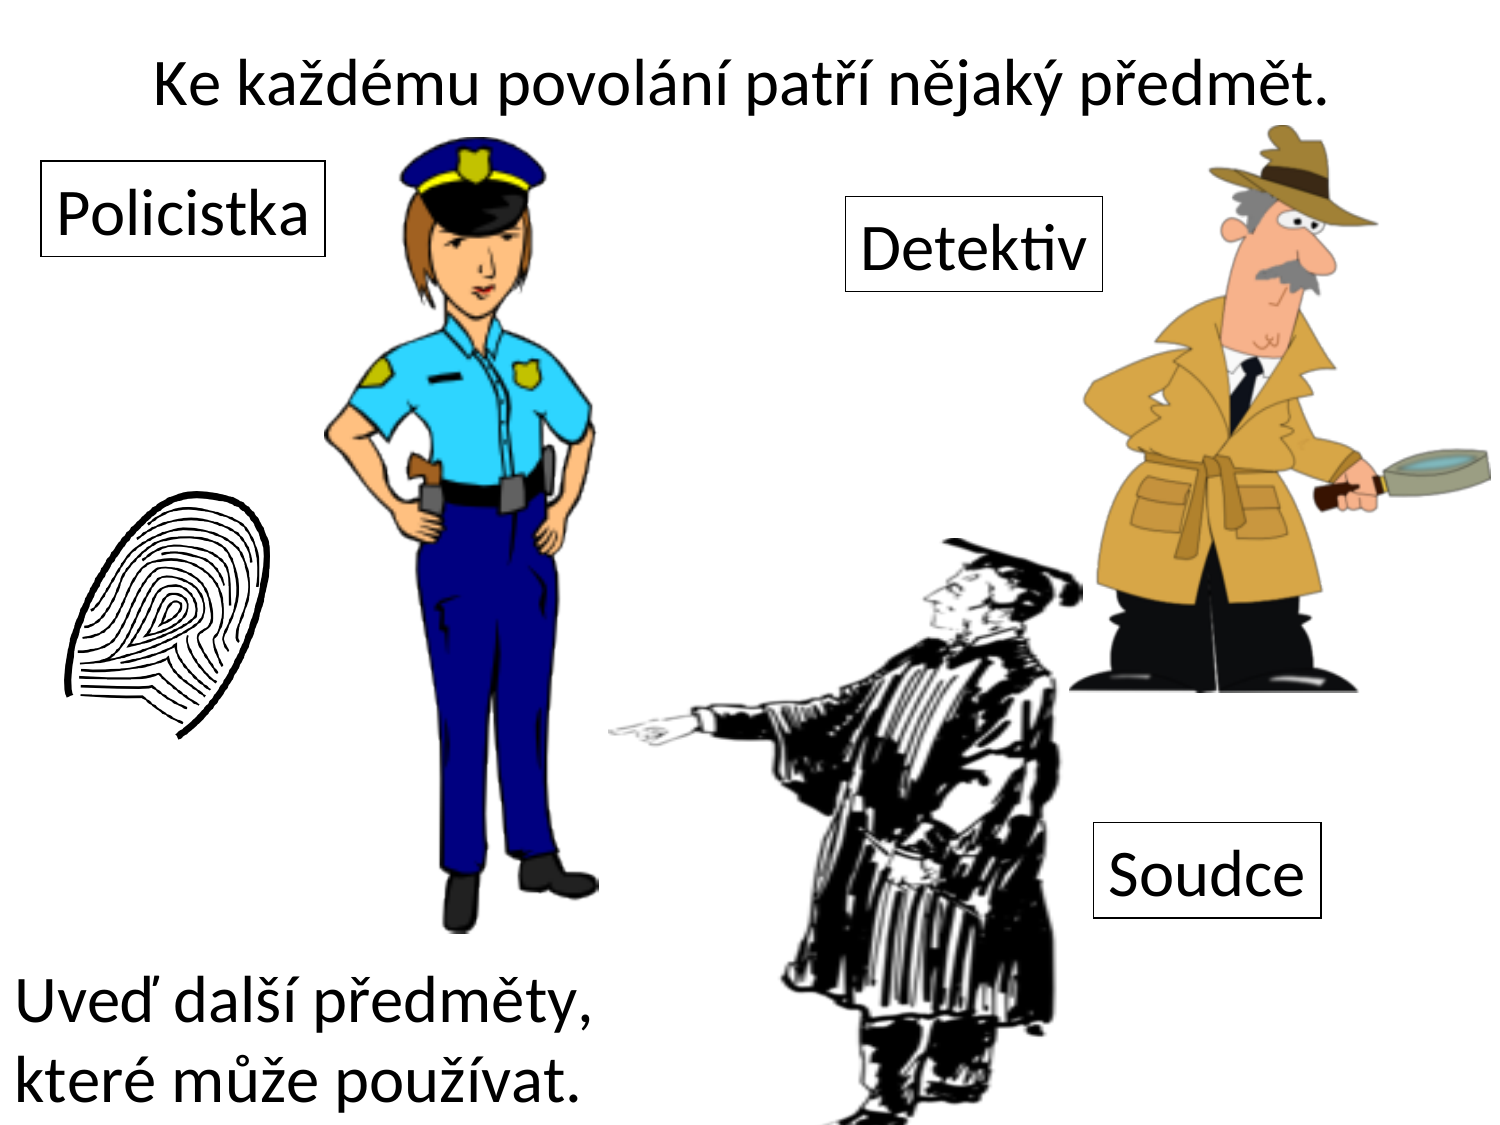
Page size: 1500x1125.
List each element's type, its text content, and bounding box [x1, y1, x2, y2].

text_box Soudce [1093, 822, 1321, 918]
text_box Detektiv [845, 196, 1103, 292]
picture [608, 125, 1491, 1125]
text_box Uveď další předměty, které může používat. [0, 948, 610, 1124]
picture [324, 137, 599, 934]
picture [64, 491, 270, 740]
text_box Ke každému povolání patří nějaký předmět. [139, 30, 1347, 127]
text_box Policistka [41, 160, 324, 257]
